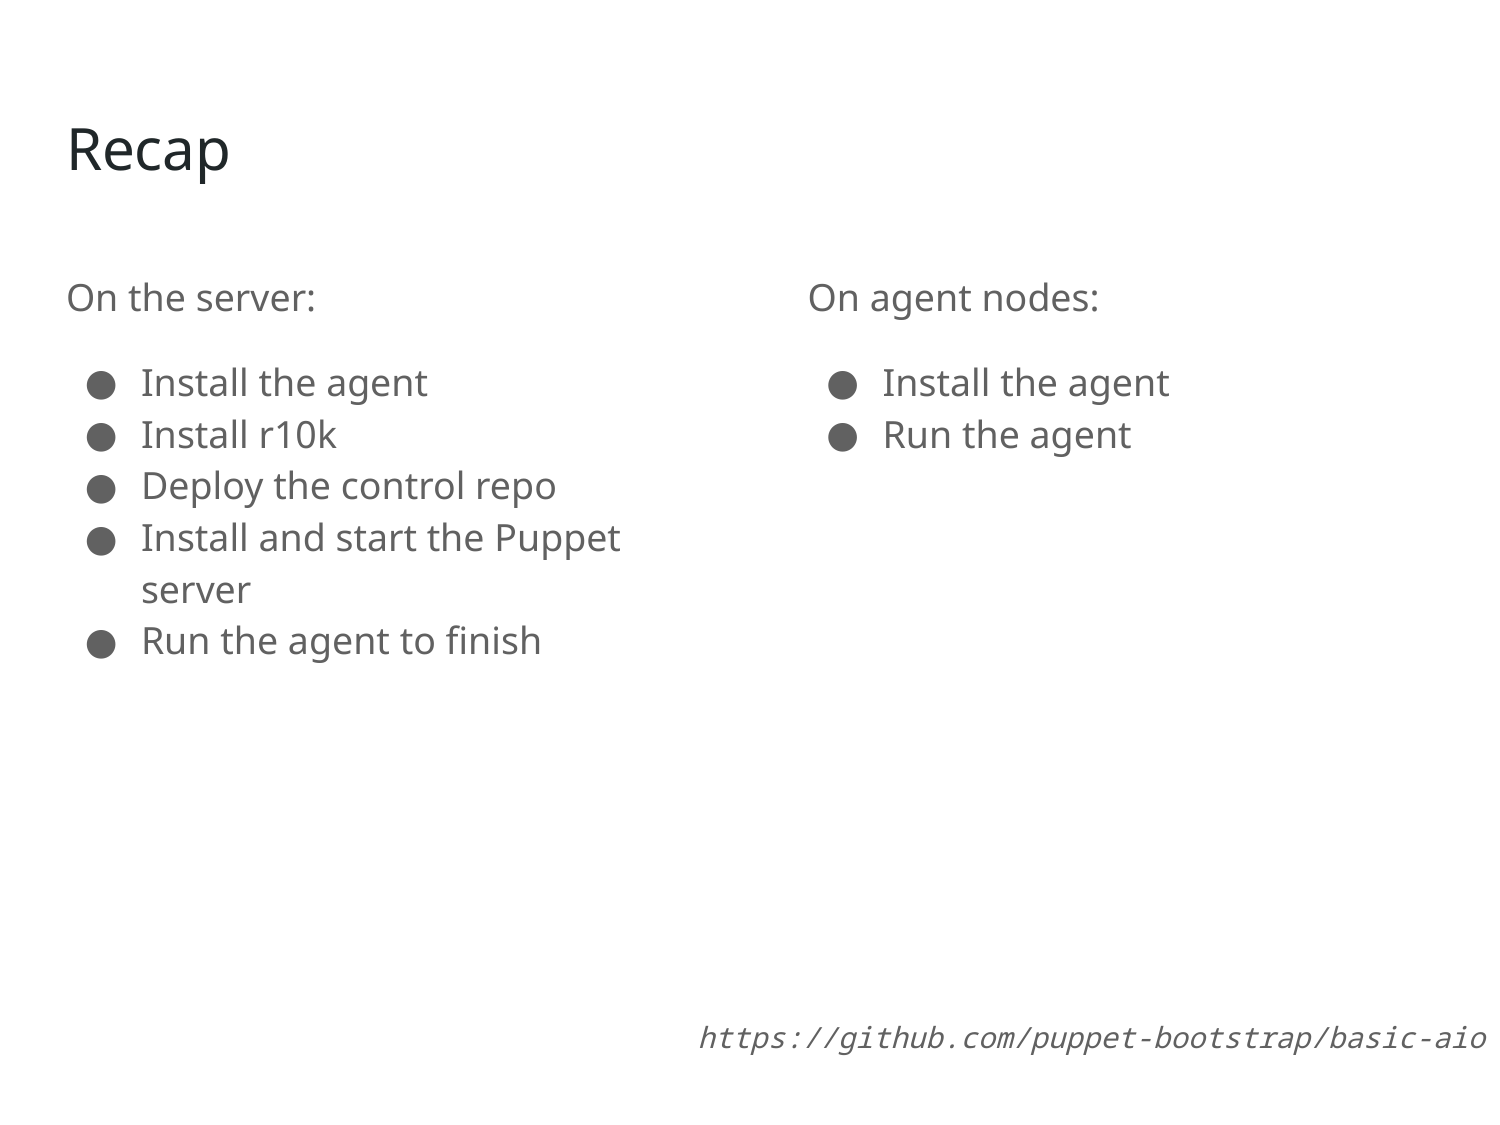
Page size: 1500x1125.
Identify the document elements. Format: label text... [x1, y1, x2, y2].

list On agent nodes: Install the agent Run the agent [792, 252, 1449, 999]
title Recap [51, 97, 1449, 223]
list On the server: Install the agent Install r10k Deploy the control repo Install and start the Puppet server Run the agent to finish [51, 252, 708, 1000]
text_box https://github.com/puppet-bootstrap/basic-aio [409, 999, 1500, 1107]
